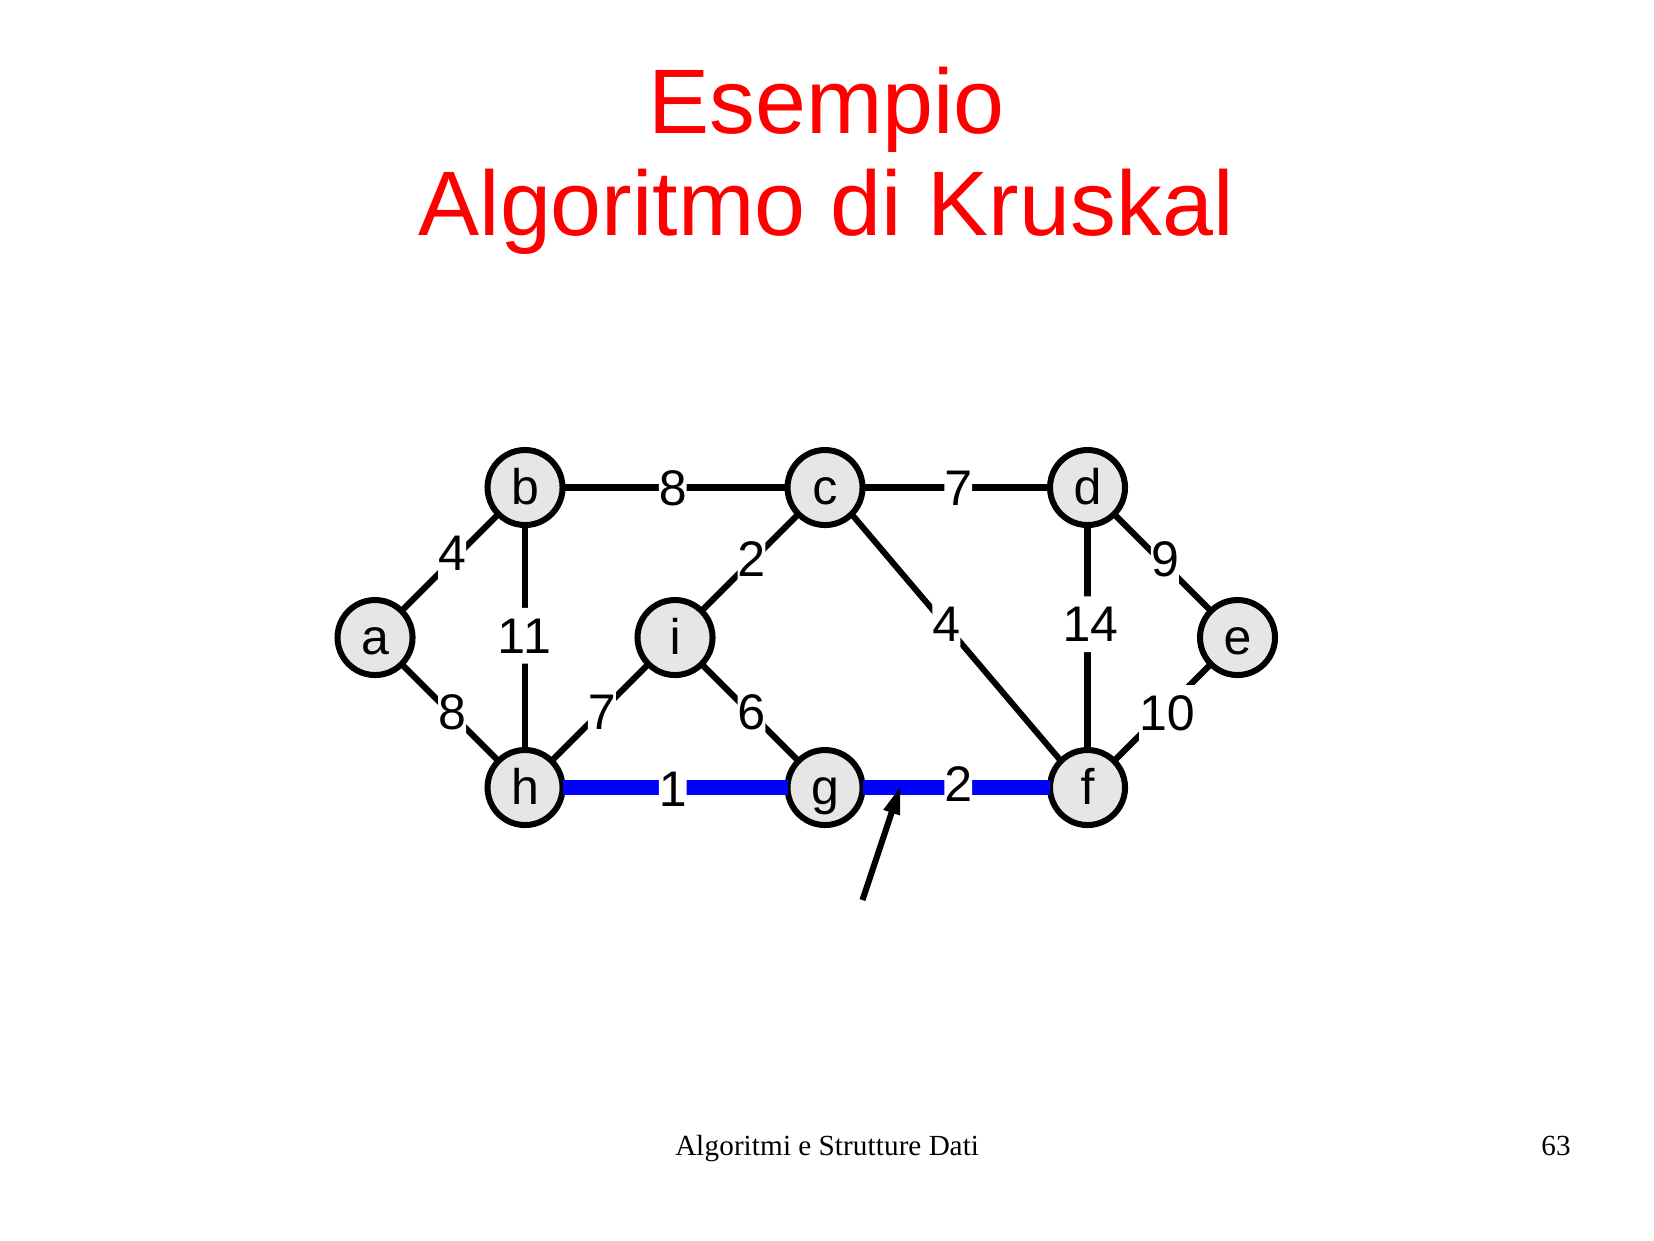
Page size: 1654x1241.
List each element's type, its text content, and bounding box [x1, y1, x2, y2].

text_box i [637, 600, 713, 676]
text_box c [787, 450, 863, 526]
text_box e [1200, 600, 1276, 676]
text_box 4 [438, 525, 467, 581]
text_box g [788, 750, 863, 826]
text_box 2 [944, 756, 973, 812]
text_box 10 [1139, 685, 1195, 741]
text_box b [487, 450, 563, 525]
text_box 11 [497, 607, 557, 664]
text_box 14 [1062, 596, 1119, 653]
title Esempio Algoritmo di Kruskal [82, 49, 1571, 257]
text_box 6 [737, 684, 766, 741]
text_box h [487, 750, 563, 826]
text_box 9 [1150, 531, 1179, 588]
text_box 4 [932, 596, 961, 653]
text_box d [1050, 450, 1126, 525]
text_box 2 [737, 531, 766, 588]
text_box 8 [438, 684, 467, 741]
text_box 7 [587, 684, 616, 741]
text_box 7 [944, 460, 973, 517]
text_box 8 [658, 460, 687, 516]
text_box 1 [658, 761, 687, 818]
text_box a [337, 600, 413, 676]
text_box f [1050, 750, 1126, 826]
